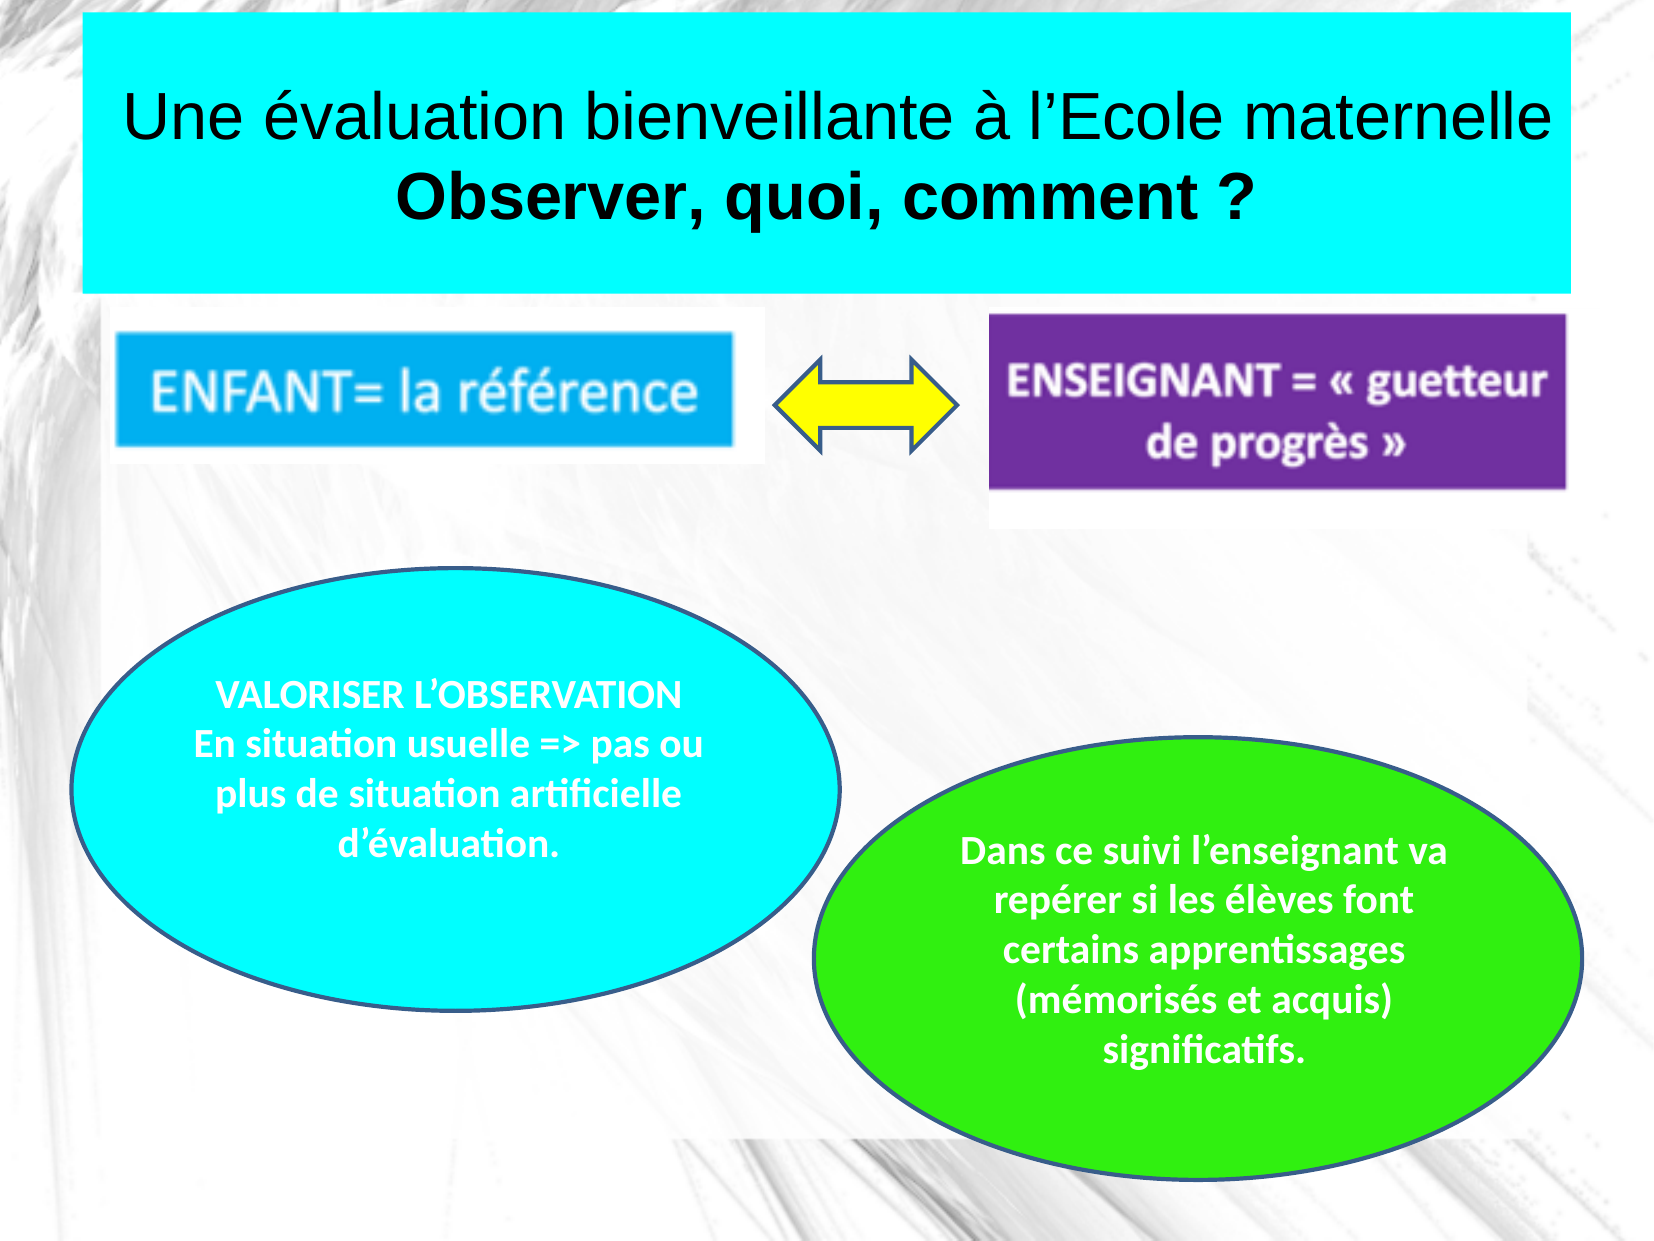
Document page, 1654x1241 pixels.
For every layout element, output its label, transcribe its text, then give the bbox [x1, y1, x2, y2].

text_box Dans ce suivi l’enseignant va repérer si les élèves font certains apprentissages (mémorisés et acquis) significatifs. [943, 815, 1465, 1080]
text_box [774, 359, 958, 451]
title Une évaluation bienveillante à l’Ecole maternelle Observer, quoi, comment ? [82, 12, 1571, 294]
text_box [71, 568, 840, 1011]
text_box [813, 737, 1583, 1180]
text_box VALORISER L’OBSERVATION En situation usuelle => pas ou plus de situation artificielle d’évaluation. [175, 659, 723, 874]
text_box [989, 307, 1600, 529]
picture [0, 0, 1654, 1241]
